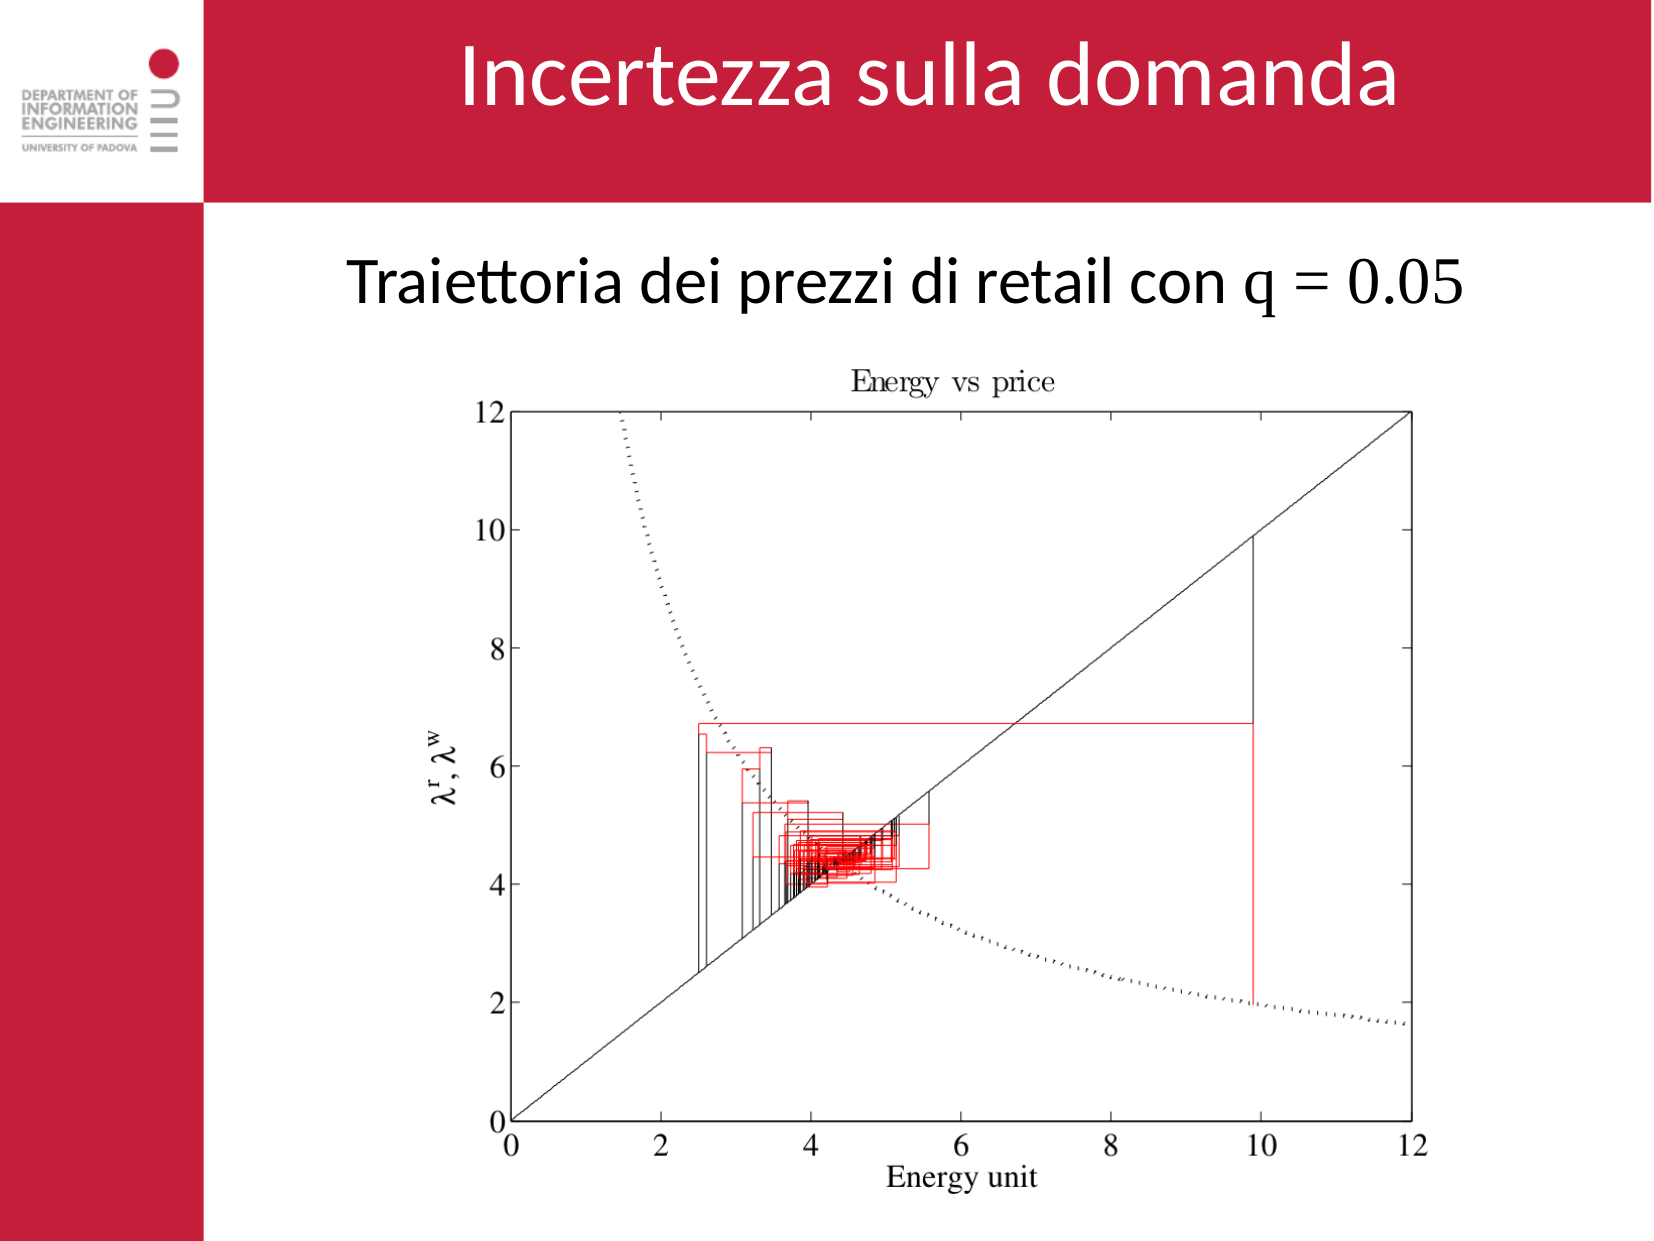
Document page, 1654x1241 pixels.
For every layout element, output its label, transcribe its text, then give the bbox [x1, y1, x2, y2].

text_box Incertezza sulla domanda [236, 29, 1625, 157]
text_box Traiettoria dei prezzi di retail con q = 0.05 [324, 236, 1536, 333]
picture [0, 0, 1654, 1241]
